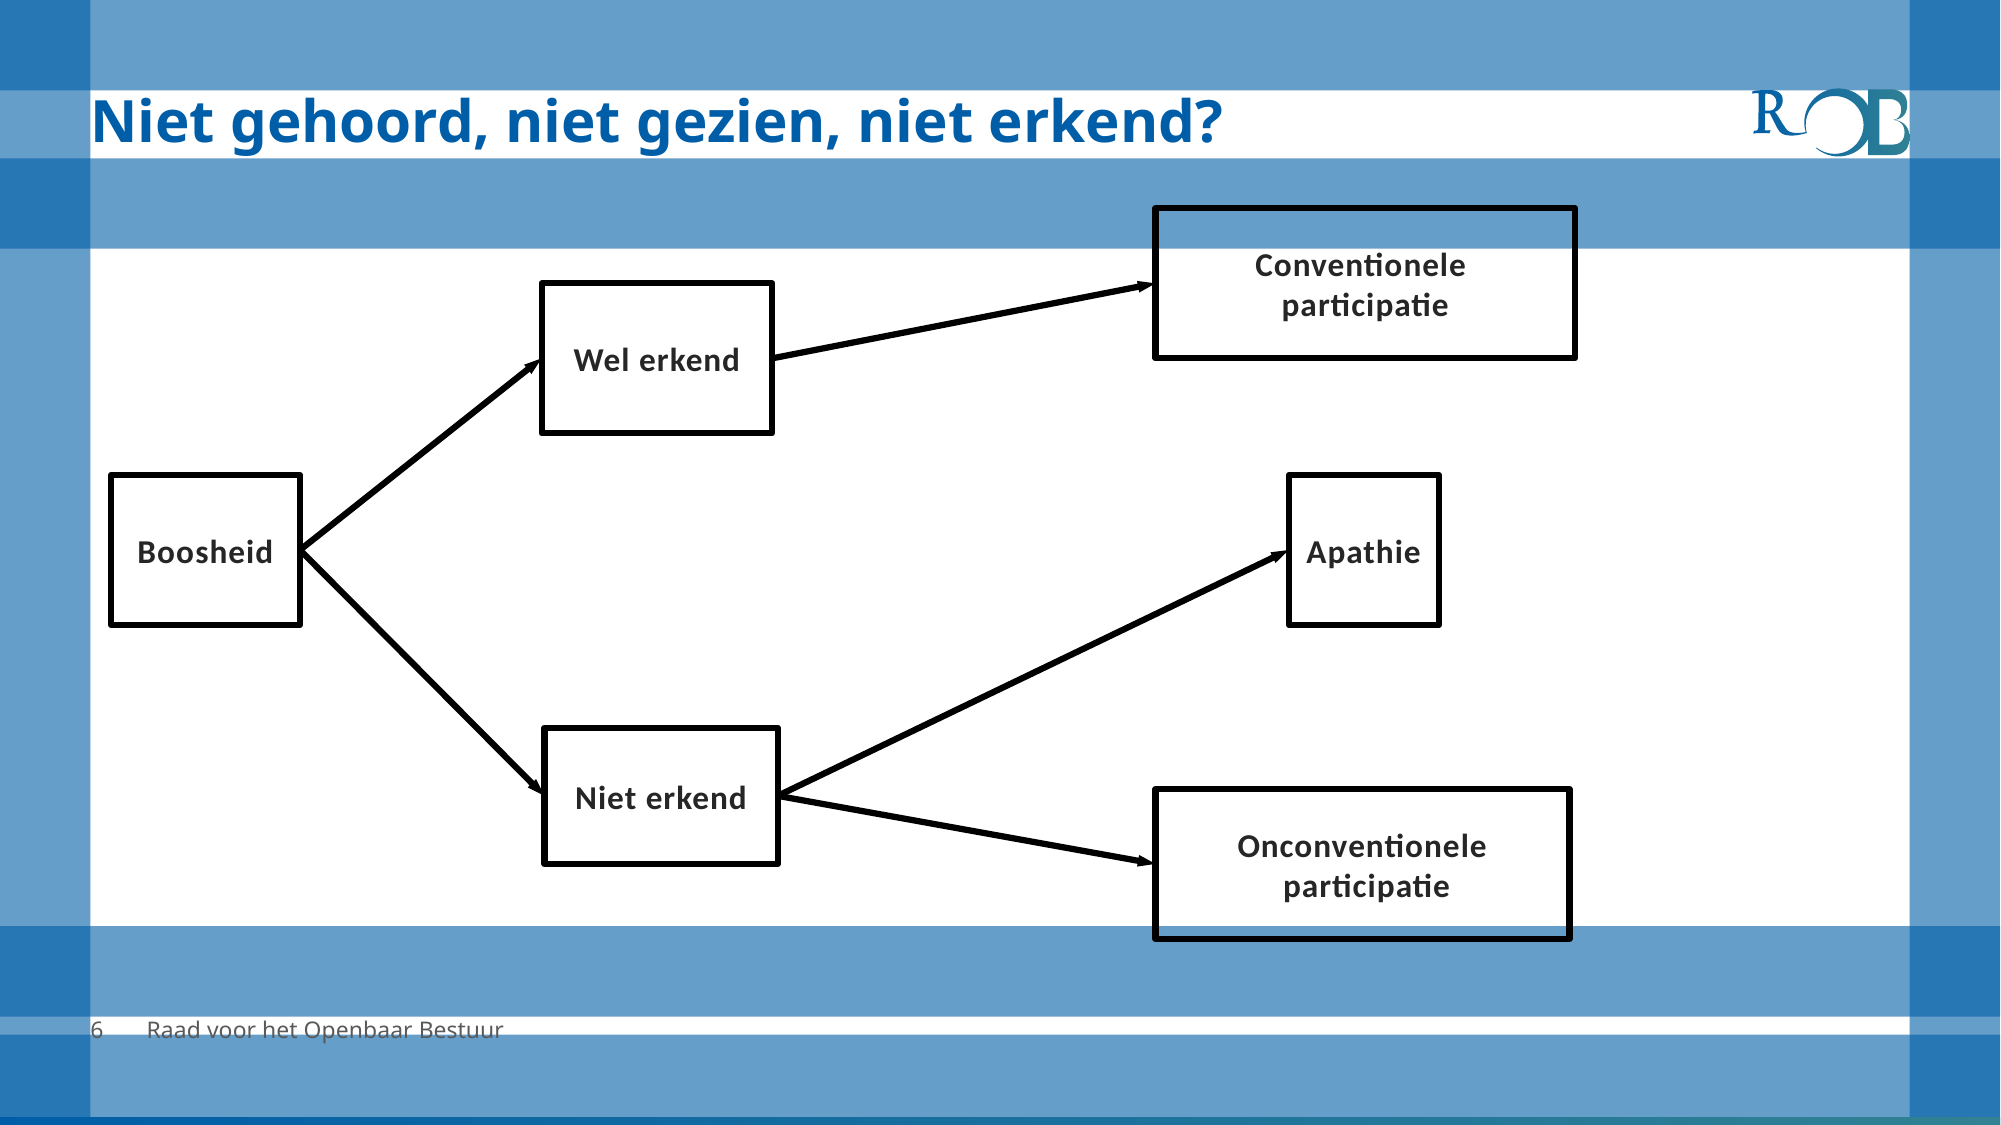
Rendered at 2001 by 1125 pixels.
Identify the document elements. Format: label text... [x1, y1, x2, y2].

text_box Onconventionele participatie [1155, 788, 1570, 939]
text_box Niet erkend [544, 727, 778, 864]
text_box [1097, 811, 1152, 861]
text_box Raad voor het Openbaar Bestuur [146, 1015, 570, 1037]
text_box 6 [90, 1015, 143, 1037]
title Niet gehoord, niet gezien, niet erkend? [90, 91, 1662, 160]
text_box [1097, 811, 1606, 962]
text_box Wel erkend [541, 283, 773, 434]
text_box Boosheid [111, 474, 301, 625]
text_box Apathie [1288, 474, 1439, 625]
text_box Conventionele participatie [1155, 208, 1576, 359]
